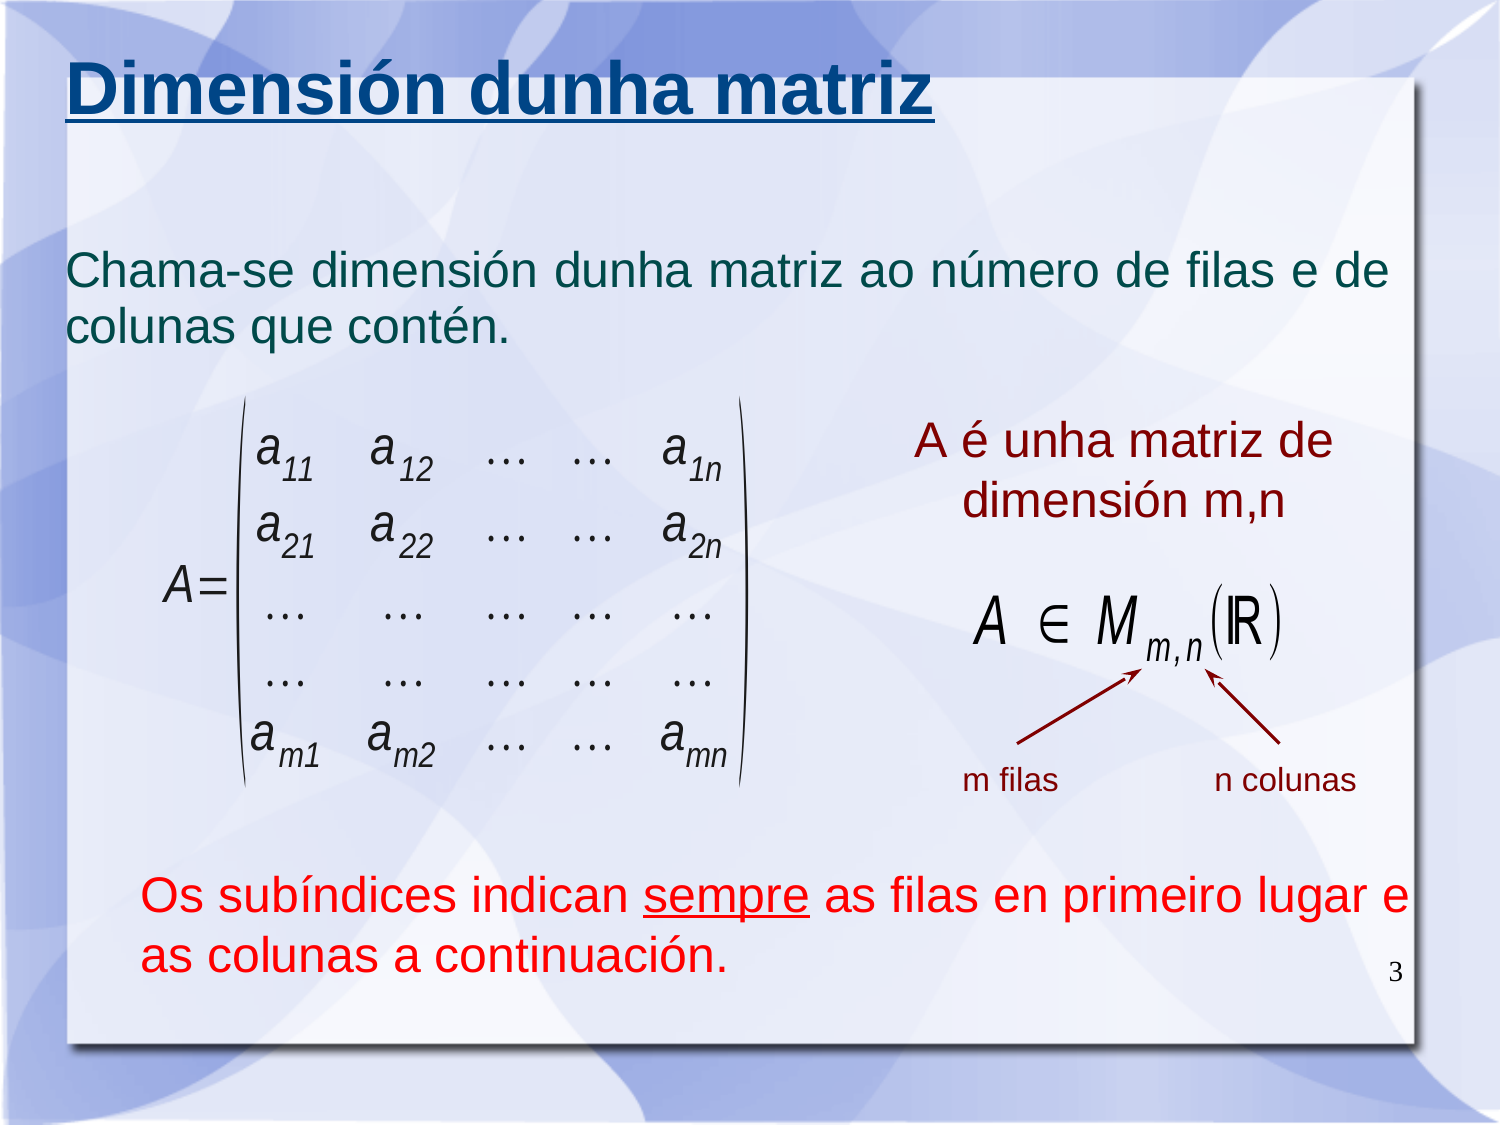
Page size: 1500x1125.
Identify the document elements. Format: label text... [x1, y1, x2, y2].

text_box A é unha matriz de dimensión m,n [868, 399, 1381, 536]
text_box m filas [929, 750, 1093, 806]
picture [0, 0, 1500, 1125]
chart [150, 393, 767, 793]
chart [960, 578, 1296, 670]
list Chama-se dimensión dunha matriz ao número de filas e de colunas que contén. [59, 236, 1441, 360]
text_box n colunas [1191, 750, 1380, 806]
text_box Os subíndices indican sempre as filas en primeiro lugar e as colunas a continuación. [134, 856, 1460, 989]
title Dimensión dunha matriz [59, 29, 1441, 148]
